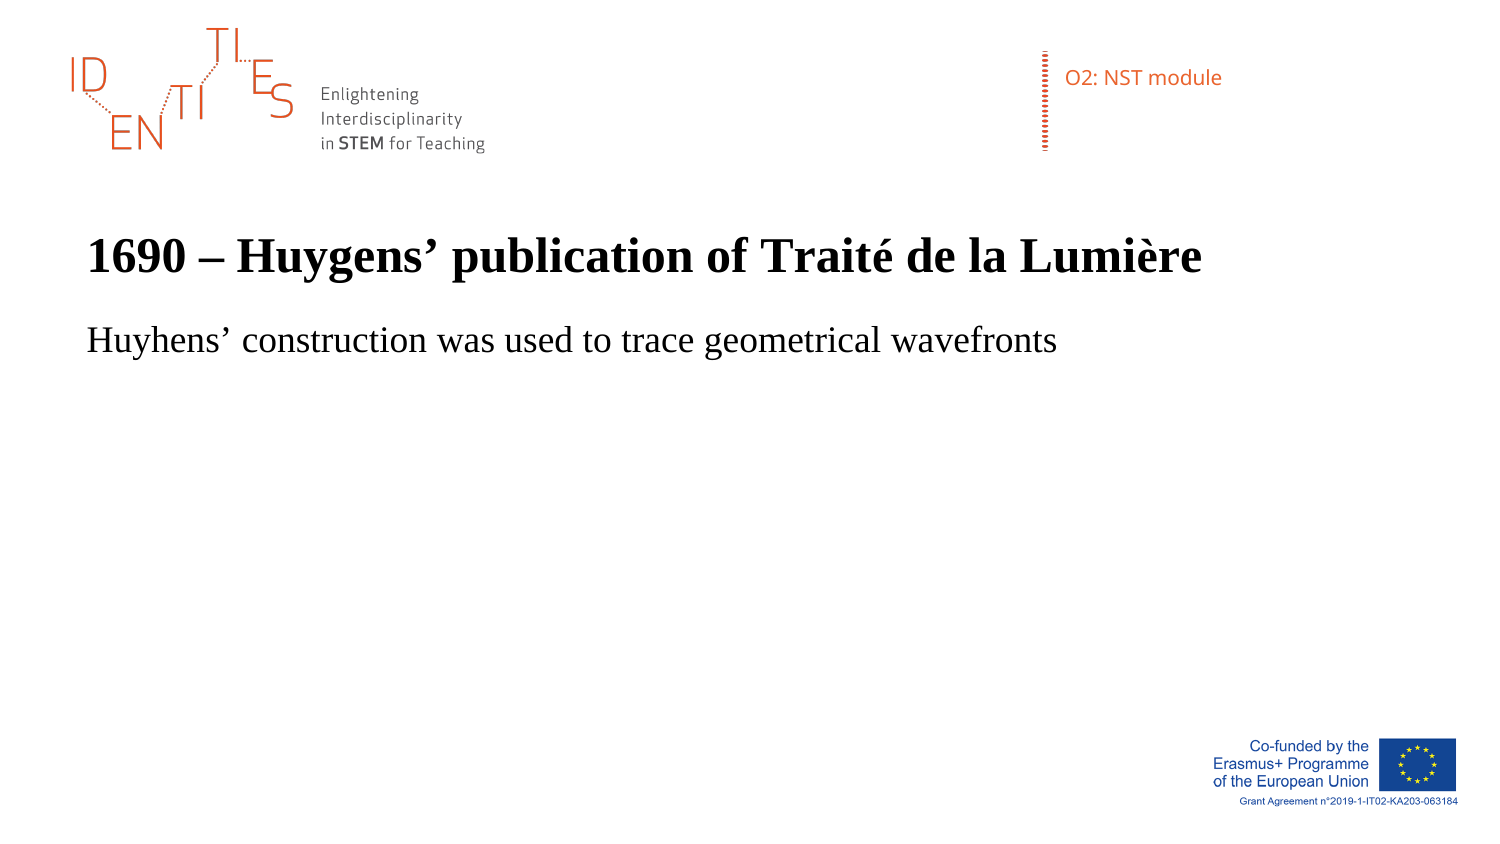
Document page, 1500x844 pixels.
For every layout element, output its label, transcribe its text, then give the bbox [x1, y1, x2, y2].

picture [1208, 735, 1459, 810]
text_box 1690 – Huygens’ publication of Traité de la Lumière Huyhens’ construction was used to trace geometrical wavefronts [71, 198, 1500, 440]
text_box O2: NST module [1051, 57, 1472, 139]
picture [71, 24, 485, 157]
picture [1042, 51, 1051, 151]
